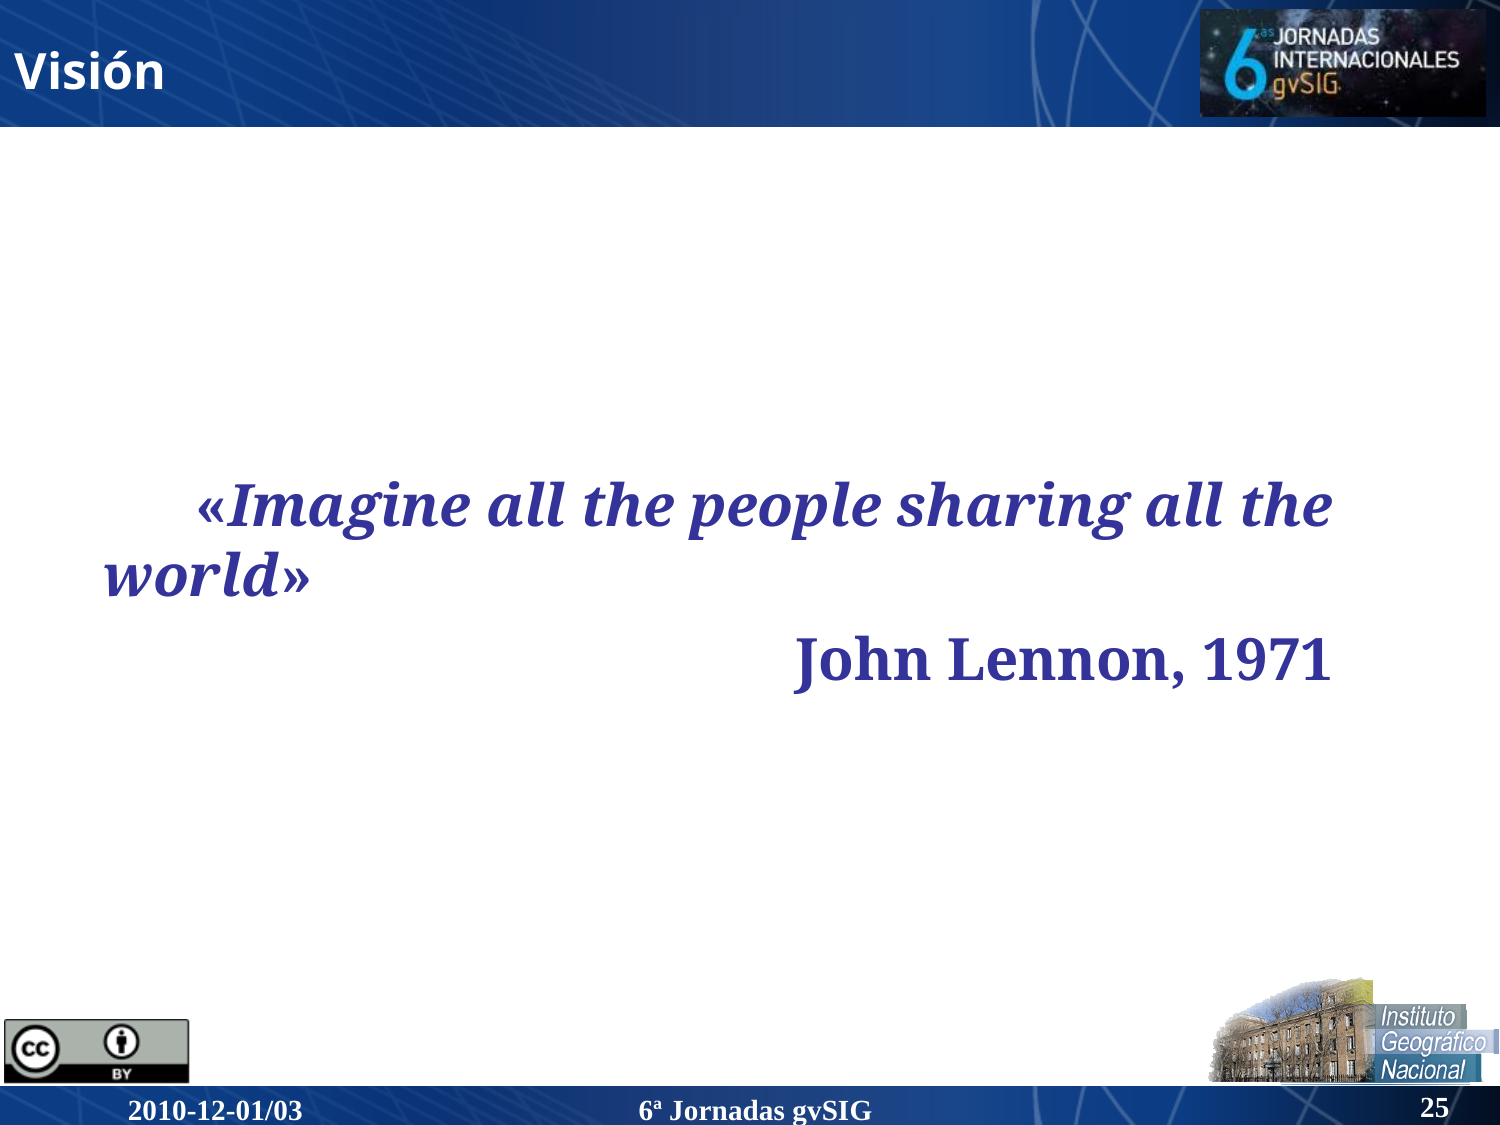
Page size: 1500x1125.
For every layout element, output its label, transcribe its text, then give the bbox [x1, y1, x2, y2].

picture [0, 0, 1500, 127]
list «Imagine all the people sharing all the world» John Lennon, 1971 [31, 460, 1465, 713]
title Visión [0, 31, 1276, 107]
picture [0, 968, 1500, 1125]
